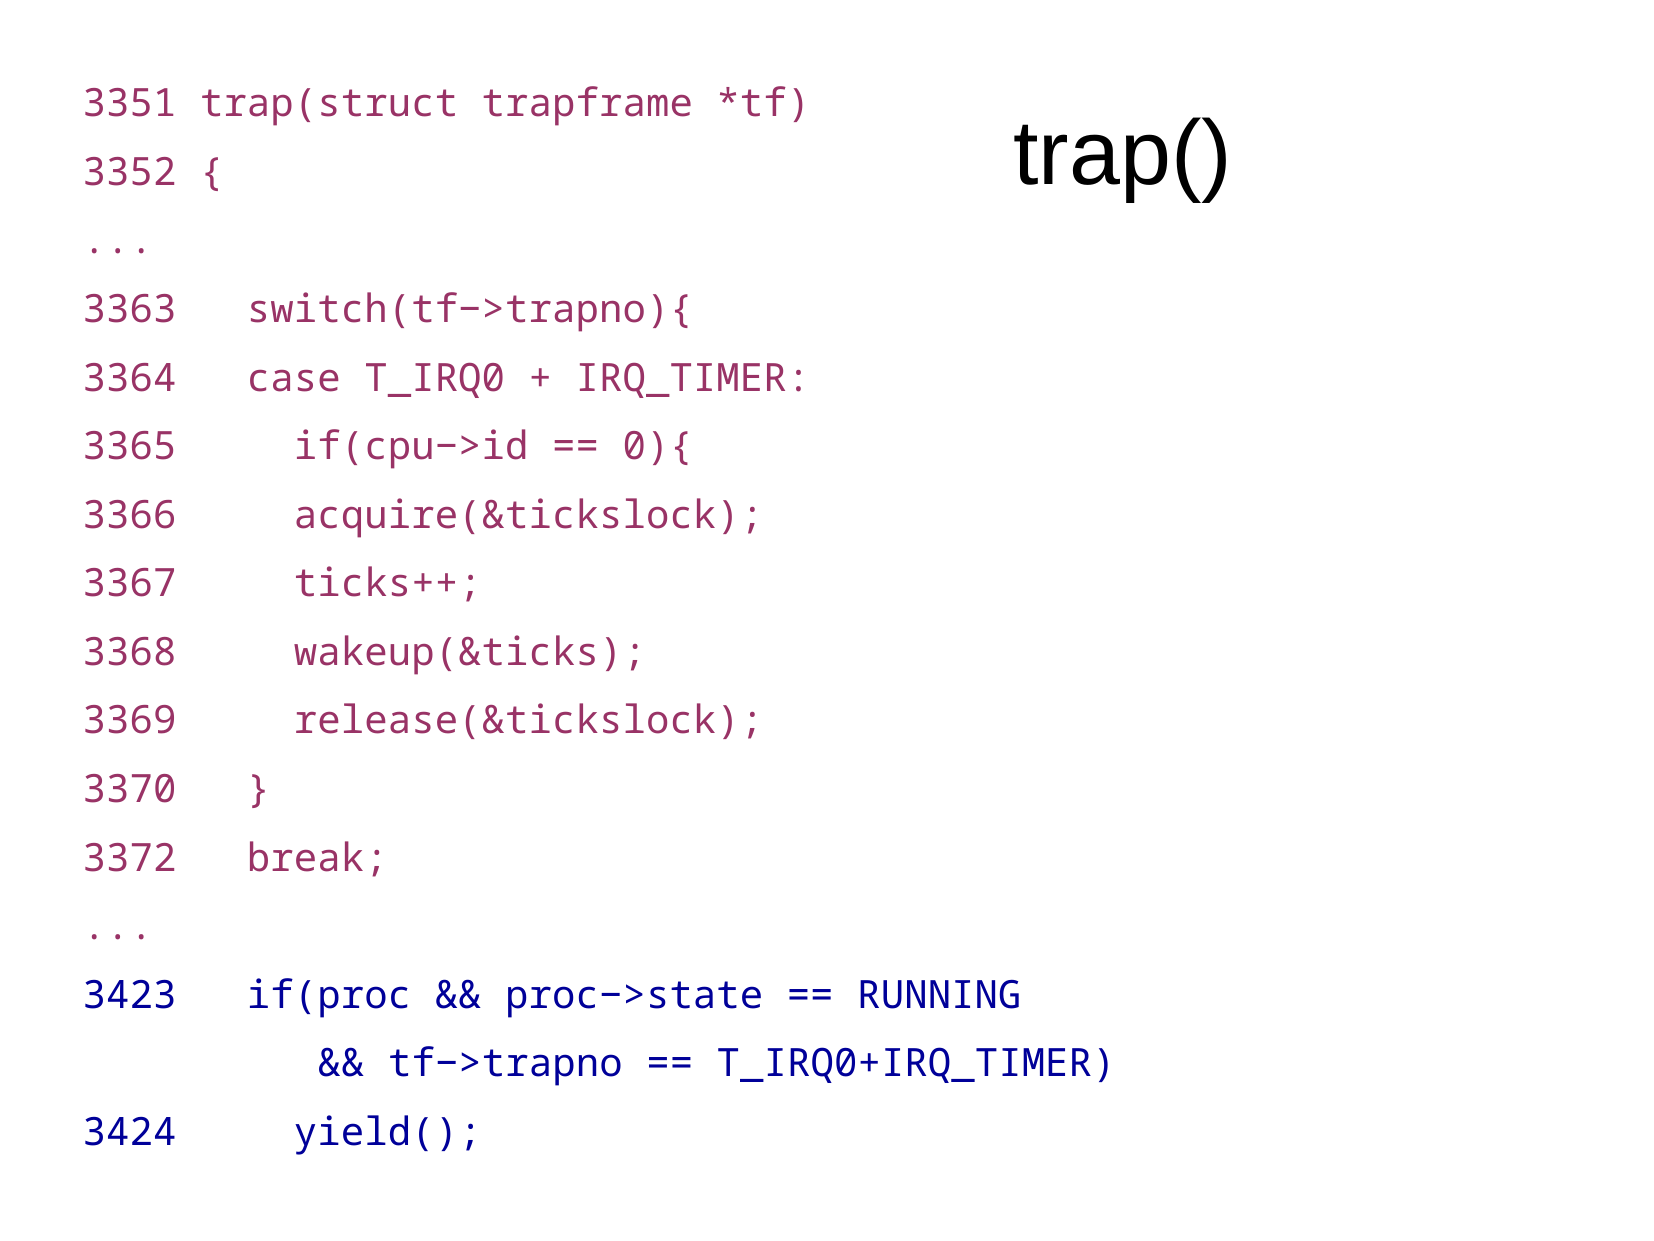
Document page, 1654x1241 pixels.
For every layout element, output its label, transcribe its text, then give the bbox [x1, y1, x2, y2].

list 3351 trap(struct trapframe *tf) 3352 { ... 3363 switch(tf−>trapno){ 3364 case T_IRQ0 + IRQ_TIMER: 3365 if(cpu−>id == 0){ 3366 acquire(&tickslock); 3367 ticks++; 3368 wakeup(&ticks); 3369 release(&tickslock); 3370 } 3372 break; ... 3423 if(proc && proc−>state == RUNNING && tf−>trapno == T_IRQ0+IRQ_TIMER) 3424 yield(); [82, 75, 1571, 1163]
title trap() [675, 49, 1571, 257]
